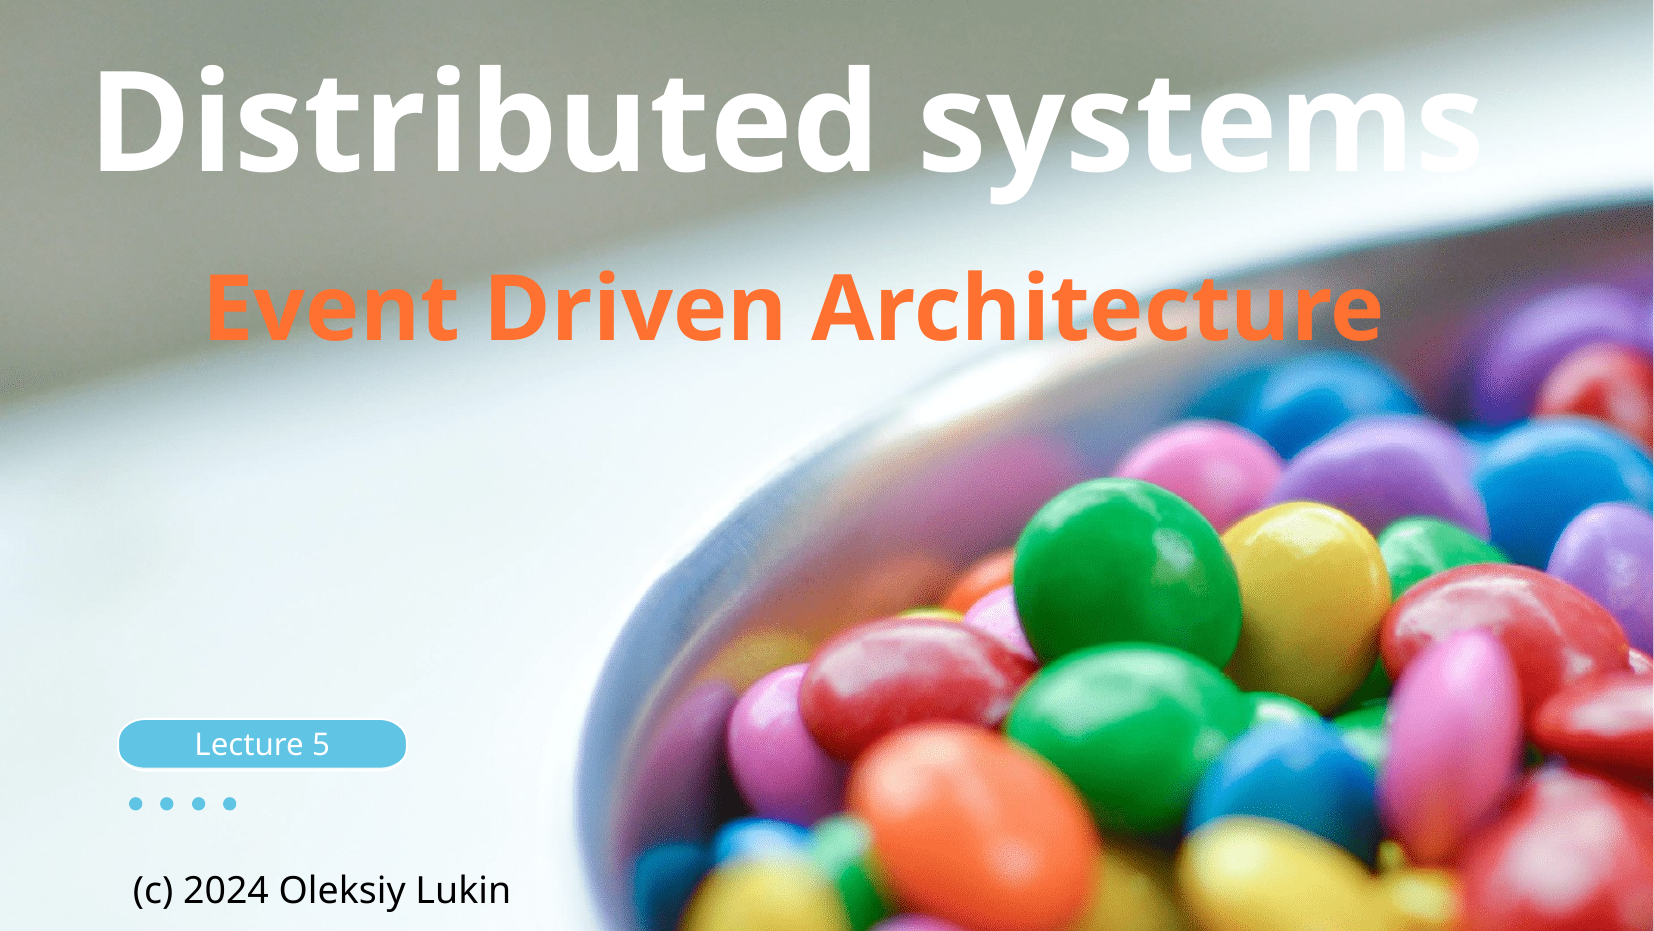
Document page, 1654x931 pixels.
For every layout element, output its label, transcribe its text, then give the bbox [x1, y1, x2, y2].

picture [0, 0, 1654, 931]
title Distributed systems [88, 0, 1625, 237]
text_box [192, 797, 206, 811]
text_box [129, 797, 143, 811]
title Event Driven Architecture [88, 179, 1477, 430]
text_box [160, 797, 174, 811]
text_box Lecture 5 [120, 720, 405, 768]
text_box (c) 2024 Oleksiy Lukin [118, 856, 562, 931]
text_box [223, 797, 237, 811]
